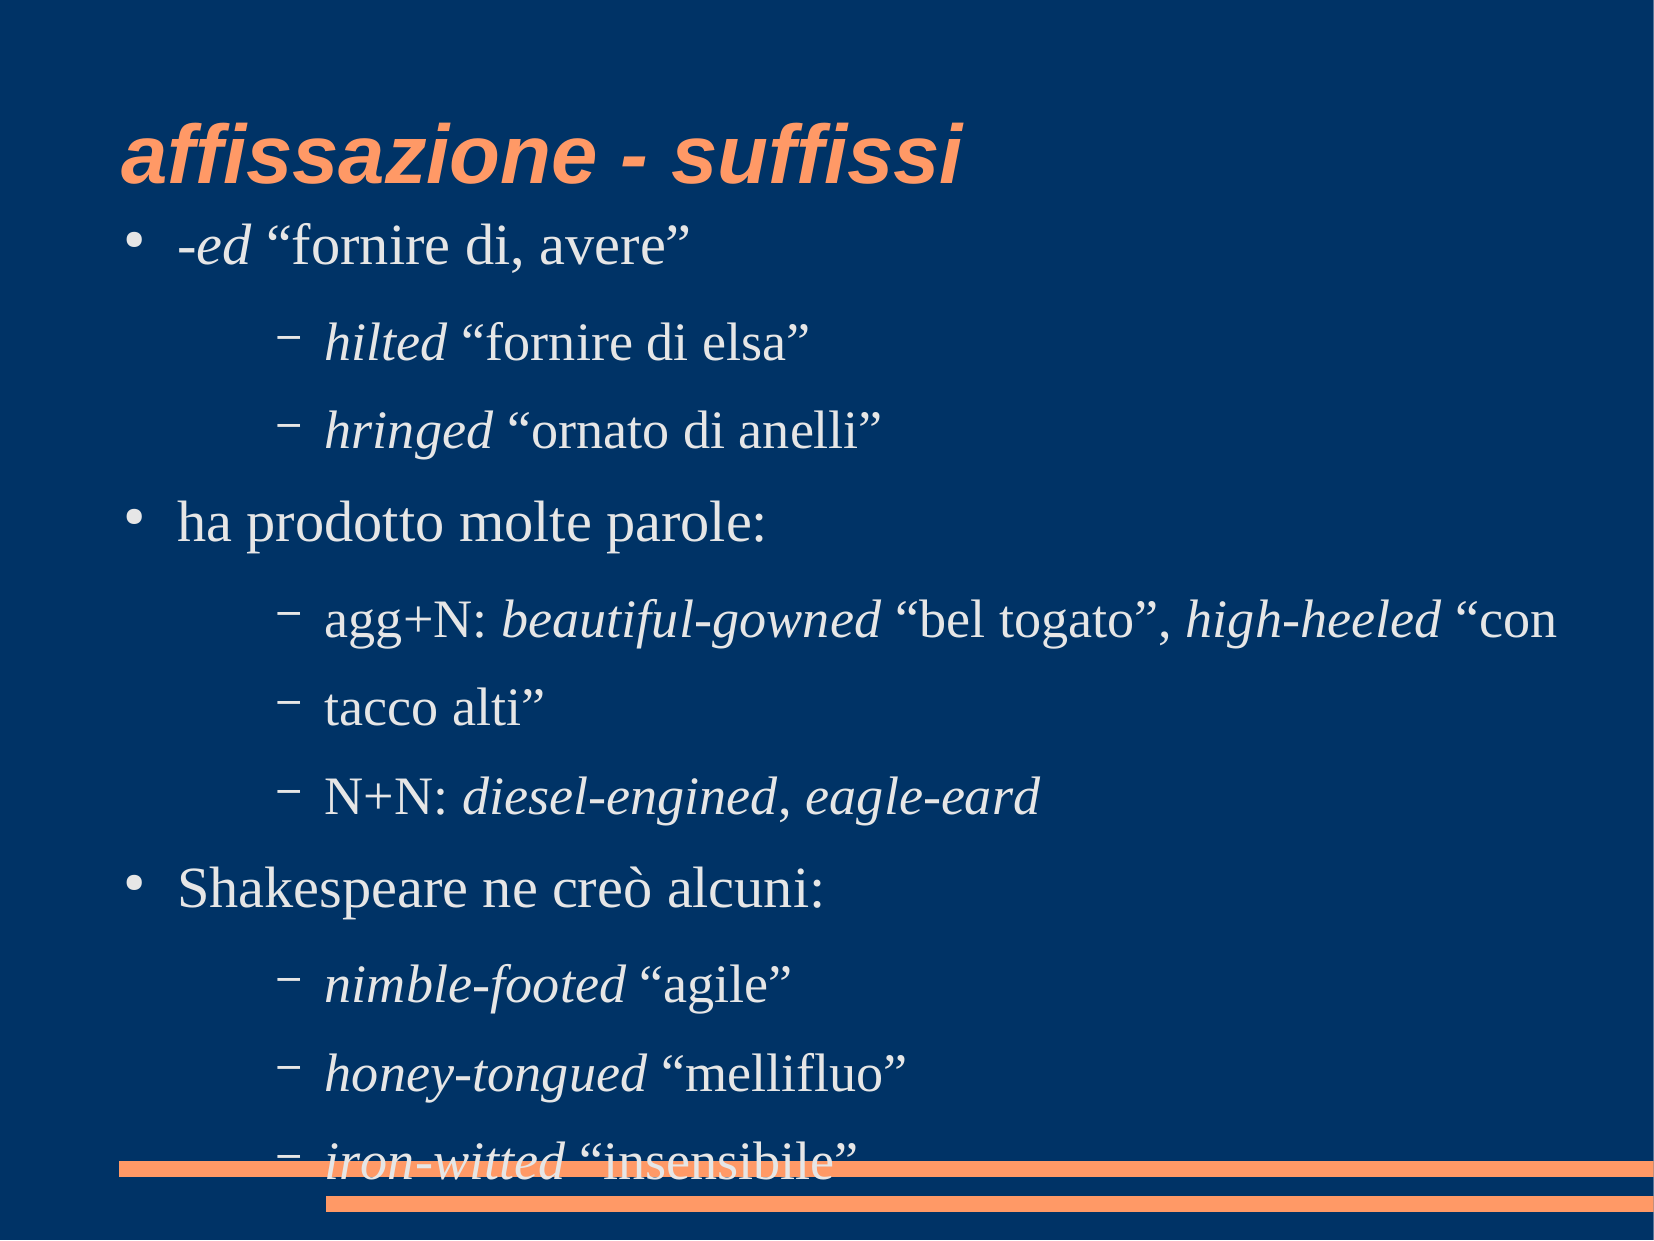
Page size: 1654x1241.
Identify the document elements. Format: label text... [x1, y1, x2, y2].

list -ed “fornire di, avere” hilted “fornire di elsa” hringed “ornato di anelli” ha prodotto molte parole: agg+N: beautiful-gowned “bel togato”, high-heeled “con tacco alti” N+N: diesel-engined, eagle-eard Shakespeare ne creò alcuni: nimble-footed “agile” honey-tongued “mellifluo” iron-witted “insensibile” [88, 206, 1561, 1241]
title affissazione - suffissi [121, 53, 1534, 206]
